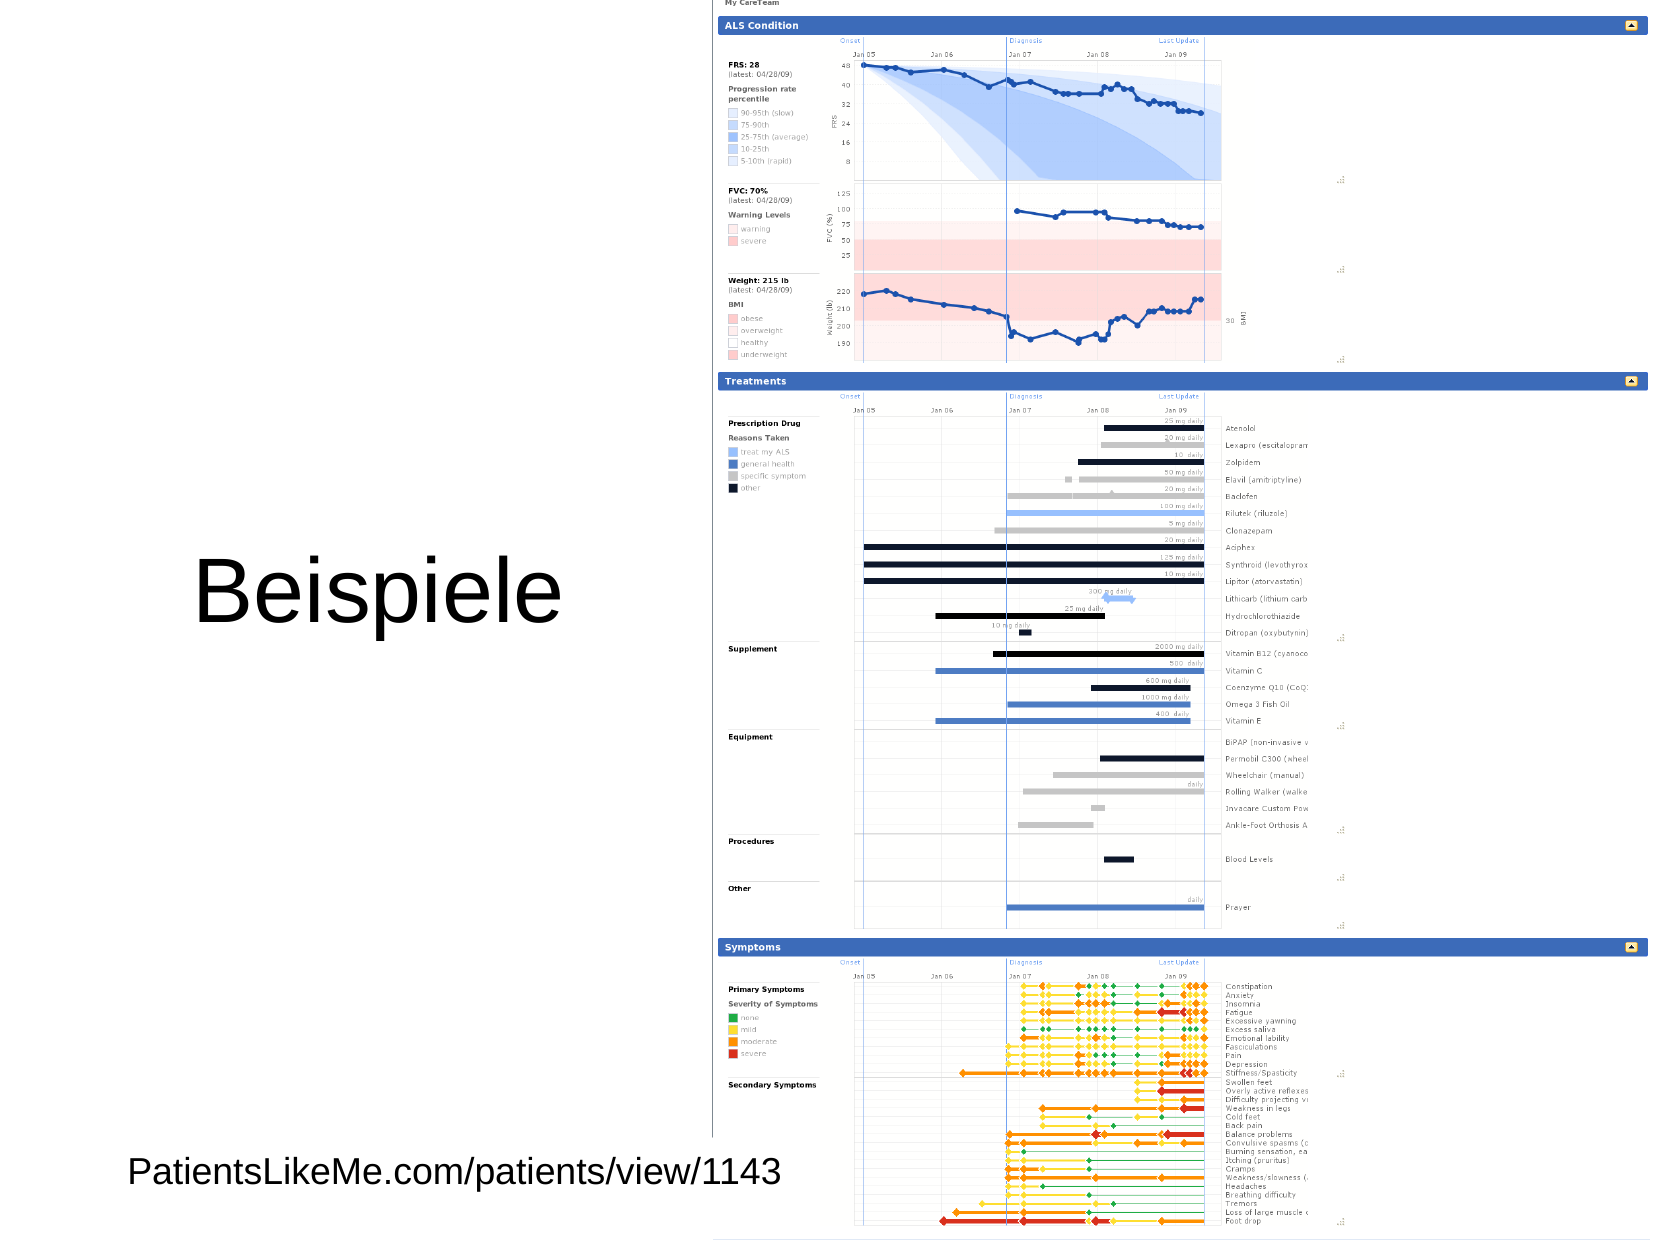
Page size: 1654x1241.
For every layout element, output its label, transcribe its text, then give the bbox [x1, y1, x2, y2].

picture [712, 0, 1650, 1241]
text_box PatientsLikeMe.com/patients/view/1143 [112, 1143, 826, 1201]
title Beispiele [82, 56, 676, 1126]
